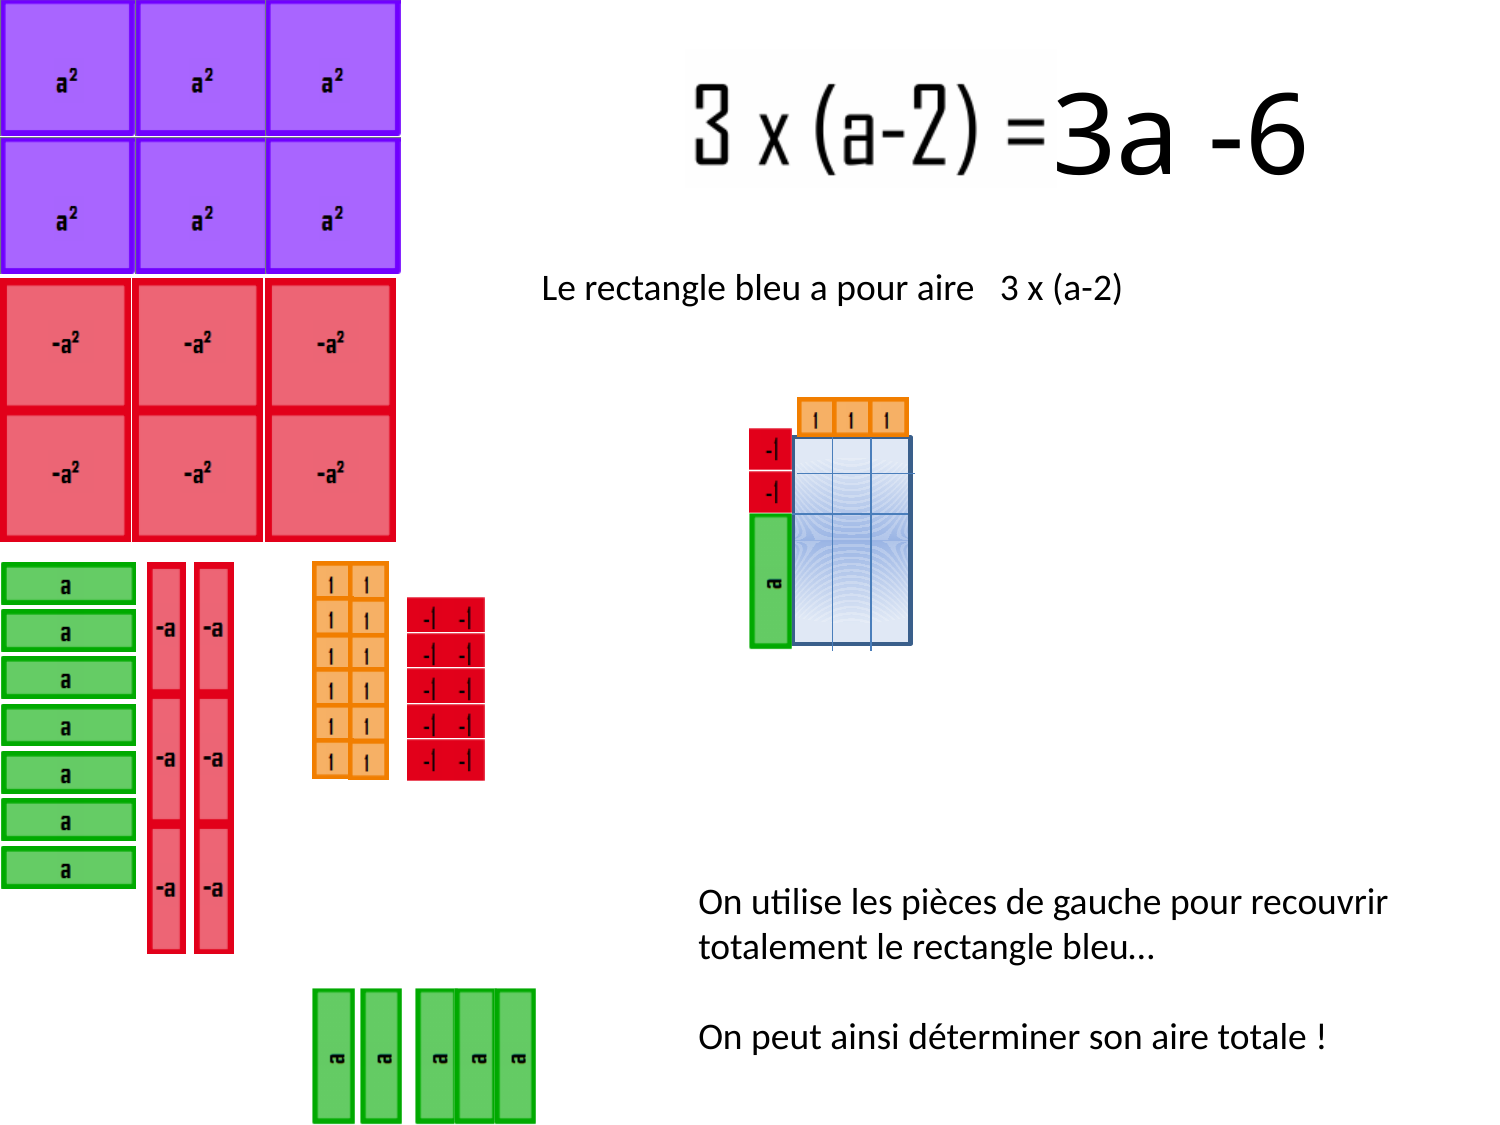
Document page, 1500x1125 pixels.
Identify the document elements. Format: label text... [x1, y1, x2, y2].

picture [749, 427, 792, 650]
picture [0, 751, 136, 794]
picture [0, 798, 136, 841]
picture [0, 137, 401, 274]
picture [0, 656, 136, 699]
text_box 3a -6 [1037, 54, 1325, 205]
picture [312, 989, 355, 1125]
picture [0, 846, 136, 889]
picture [0, 278, 131, 542]
picture [667, 42, 1057, 189]
picture [132, 278, 263, 542]
picture [407, 596, 485, 782]
picture [312, 561, 389, 780]
picture [797, 397, 909, 437]
picture [194, 562, 234, 954]
picture [0, 609, 136, 652]
text_box On utilise les pièces de gauche pour recouvrir totalement le rectangle bleu… On peut ainsi déterminer son aire totale ! [683, 869, 1413, 1065]
text_box [833, 474, 870, 513]
picture [415, 989, 536, 1125]
text_box [872, 474, 911, 644]
picture [0, 0, 401, 136]
text_box [792, 437, 832, 513]
text_box Le rectangle bleu a pour aire 3 x (a-2) [526, 255, 1139, 316]
text_box [833, 515, 870, 644]
picture [0, 562, 136, 605]
text_box [833, 437, 911, 473]
text_box [792, 515, 832, 644]
picture [147, 562, 186, 954]
picture [360, 989, 402, 1125]
picture [0, 704, 136, 747]
picture [265, 278, 396, 542]
